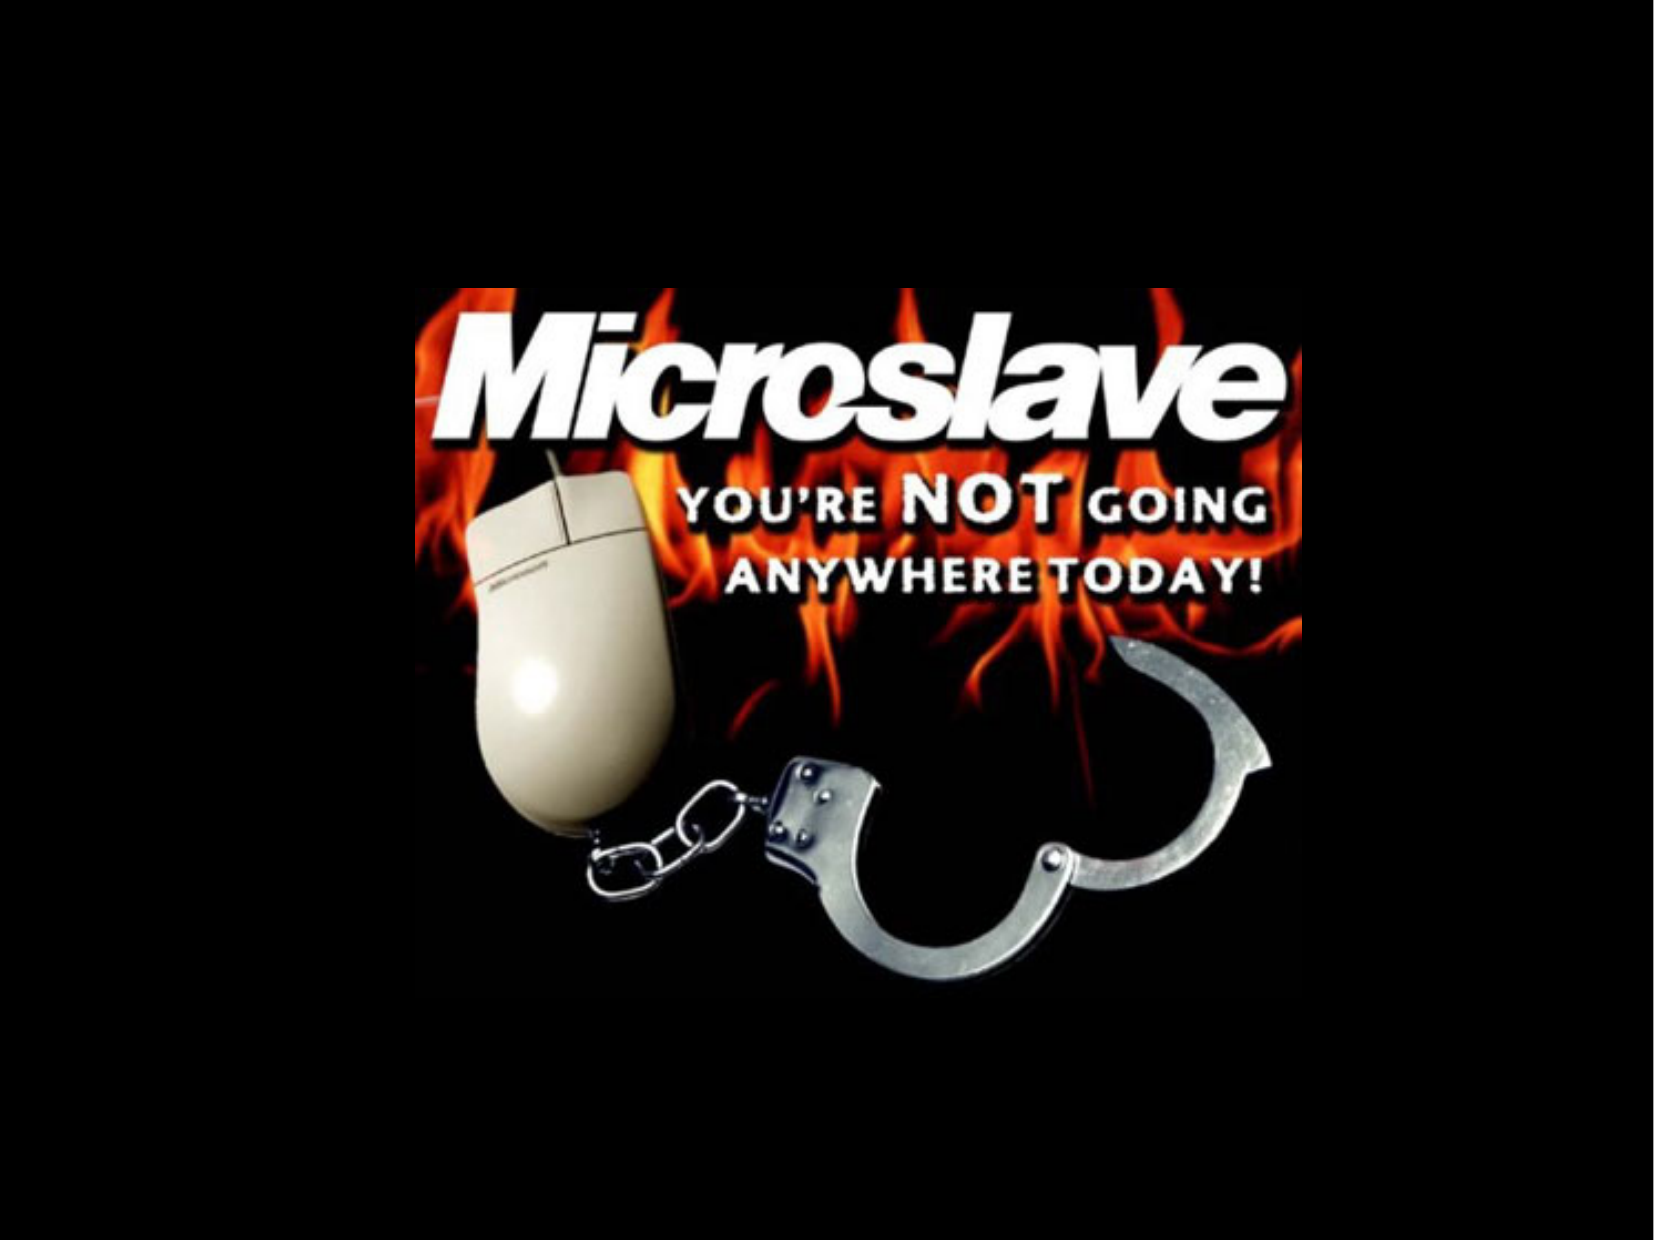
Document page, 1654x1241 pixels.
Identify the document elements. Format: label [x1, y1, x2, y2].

picture [415, 288, 1302, 998]
